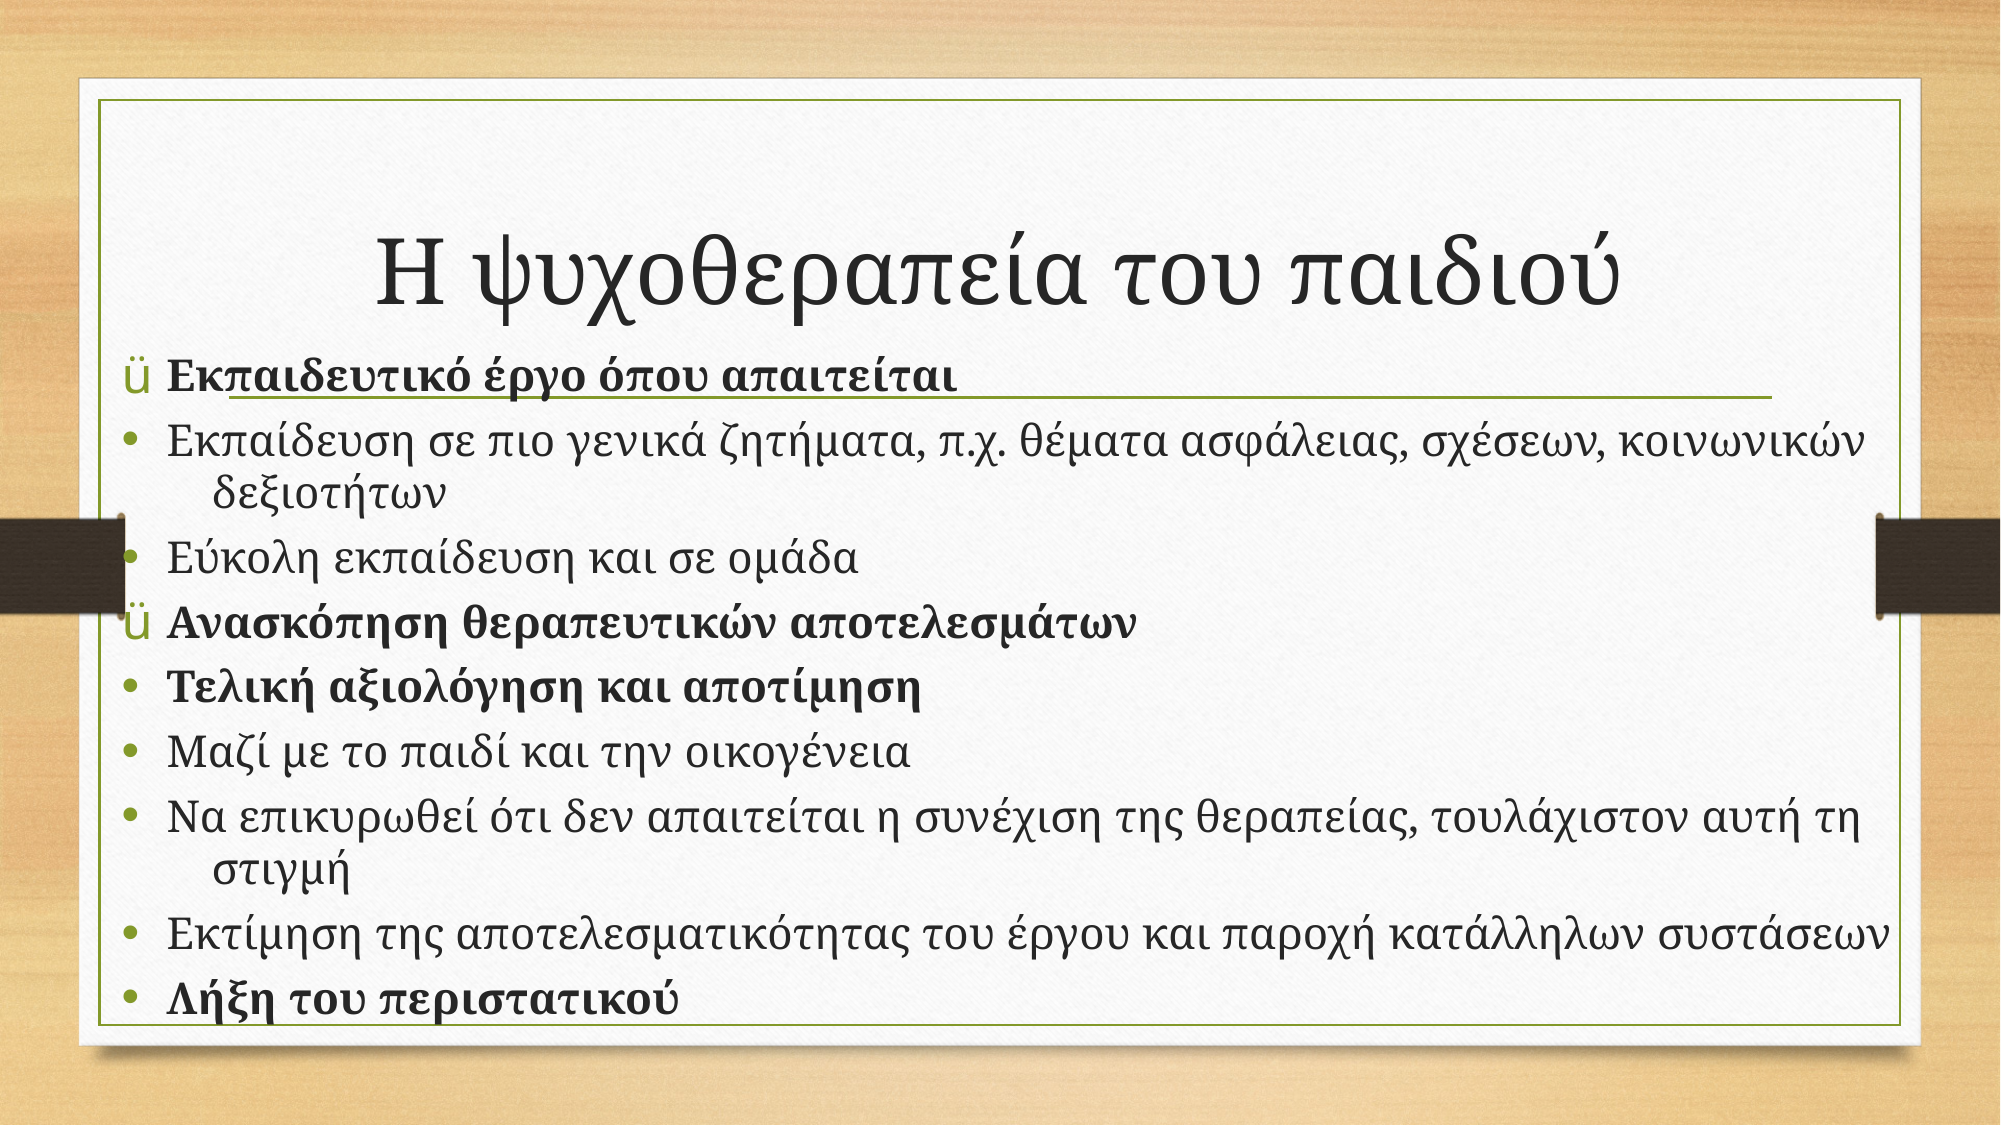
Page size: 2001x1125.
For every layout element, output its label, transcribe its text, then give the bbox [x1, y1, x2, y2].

title Η ψυχοθεραπεία του παιδιού [212, 161, 1788, 339]
list Εκπαιδευτικό έργο όπου απαιτείται Εκπαίδευση σε πιο γενικά ζητήματα, π.χ. θέματα ασφάλειας, σχέσεων, κοινωνικών δεξιοτήτων Εύκολη εκπαίδευση και σε ομάδα Ανασκόπηση θεραπευτικών αποτελεσμάτων Τελική αξιολόγηση και αποτίμηση Μαζί με το παιδί και την οικογένεια Να επικυρωθεί ότι δεν απαιτείται η συνέχιση της θεραπείας, τουλάχιστον αυτή τη στιγμή Εκτίμηση της αποτελεσματικότητας του έργου και παροχή κατάλληλων συστάσεων Λήξη του περιστατικού [106, 339, 1919, 1040]
